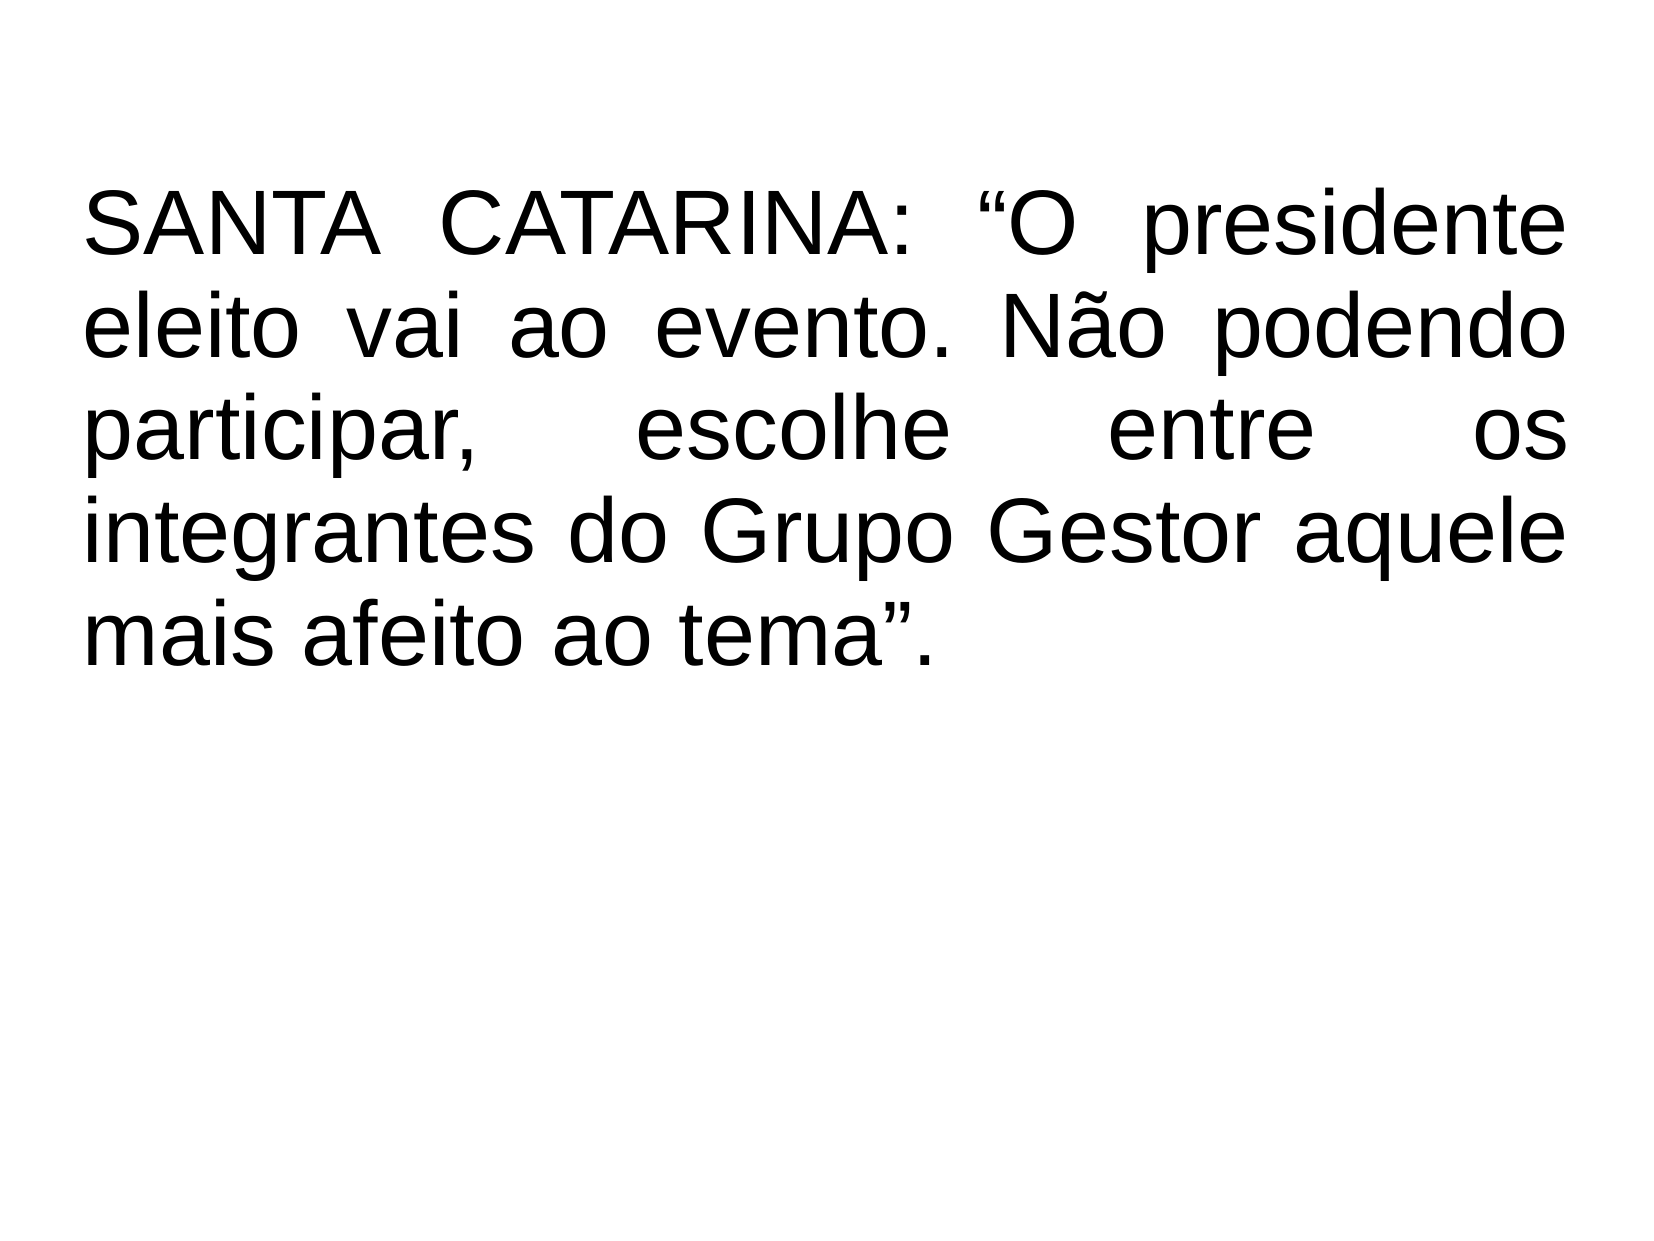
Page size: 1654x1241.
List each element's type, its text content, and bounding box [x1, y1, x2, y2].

title SANTA CATARINA: “O presidente eleito vai ao evento. Não podendo participar, escolhe entre os integrantes do Grupo Gestor aquele mais afeito ao tema”. [82, 118, 1571, 739]
